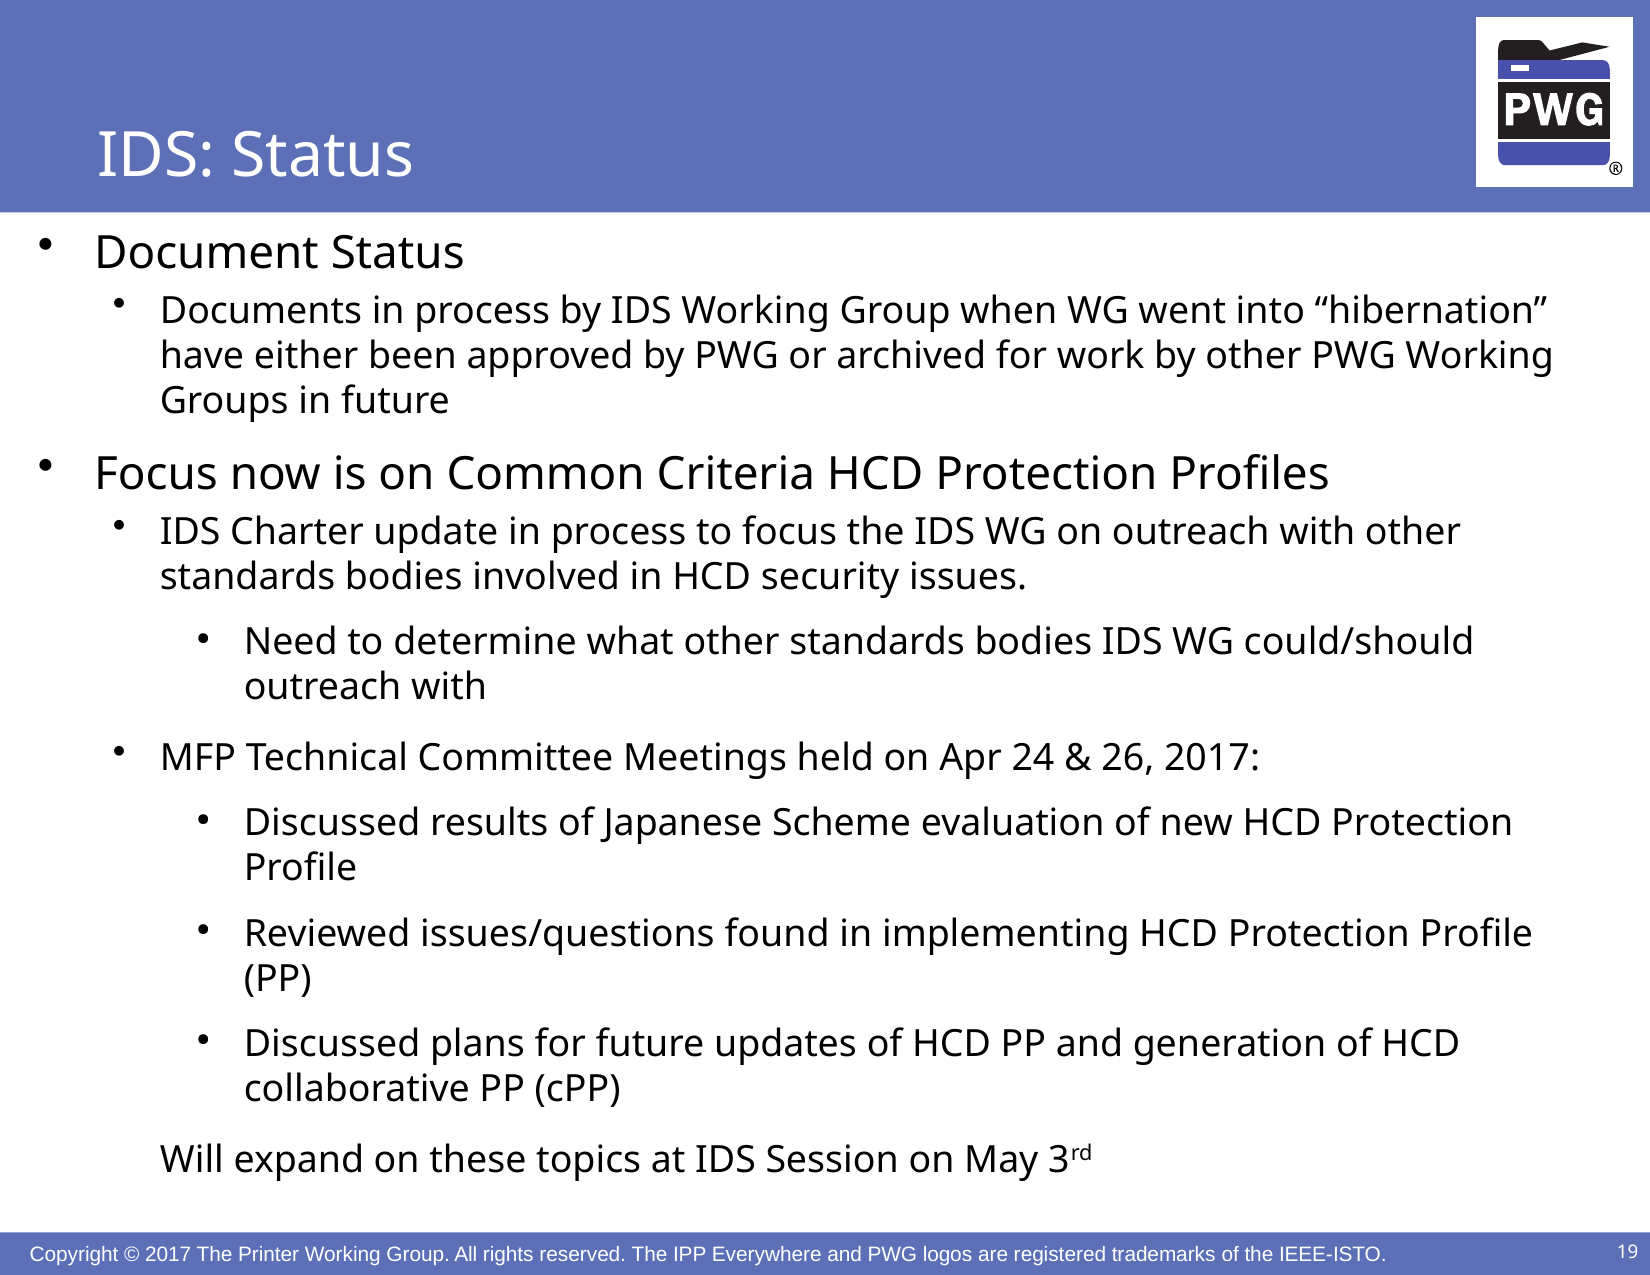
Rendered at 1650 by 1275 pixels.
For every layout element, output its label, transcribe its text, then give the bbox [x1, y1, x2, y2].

list Document Status Documents in process by IDS Working Group when WG went into “hibernation” have either been approved by PWG or archived for work by other PWG Working Groups in future Focus now is on Common Criteria HCD Protection Profiles IDS Charter update in process to focus the IDS WG on outreach with other standards bodies involved in HCD security issues. Need to determine what other standards bodies IDS WG could/should outreach with MFP Technical Committee Meetings held on Apr 24 & 26, 2017: Discussed results of Japanese Scheme evaluation of new HCD Protection Profile Reviewed issues/questions found in implementing HCD Protection Profile (PP) Discussed plans for future updates of HCD PP and generation of HCD collaborative PP (cPP) Will expand on these topics at IDS Session on May 3rd [22, 213, 1591, 1218]
title IDS: Status [82, 8, 1449, 198]
